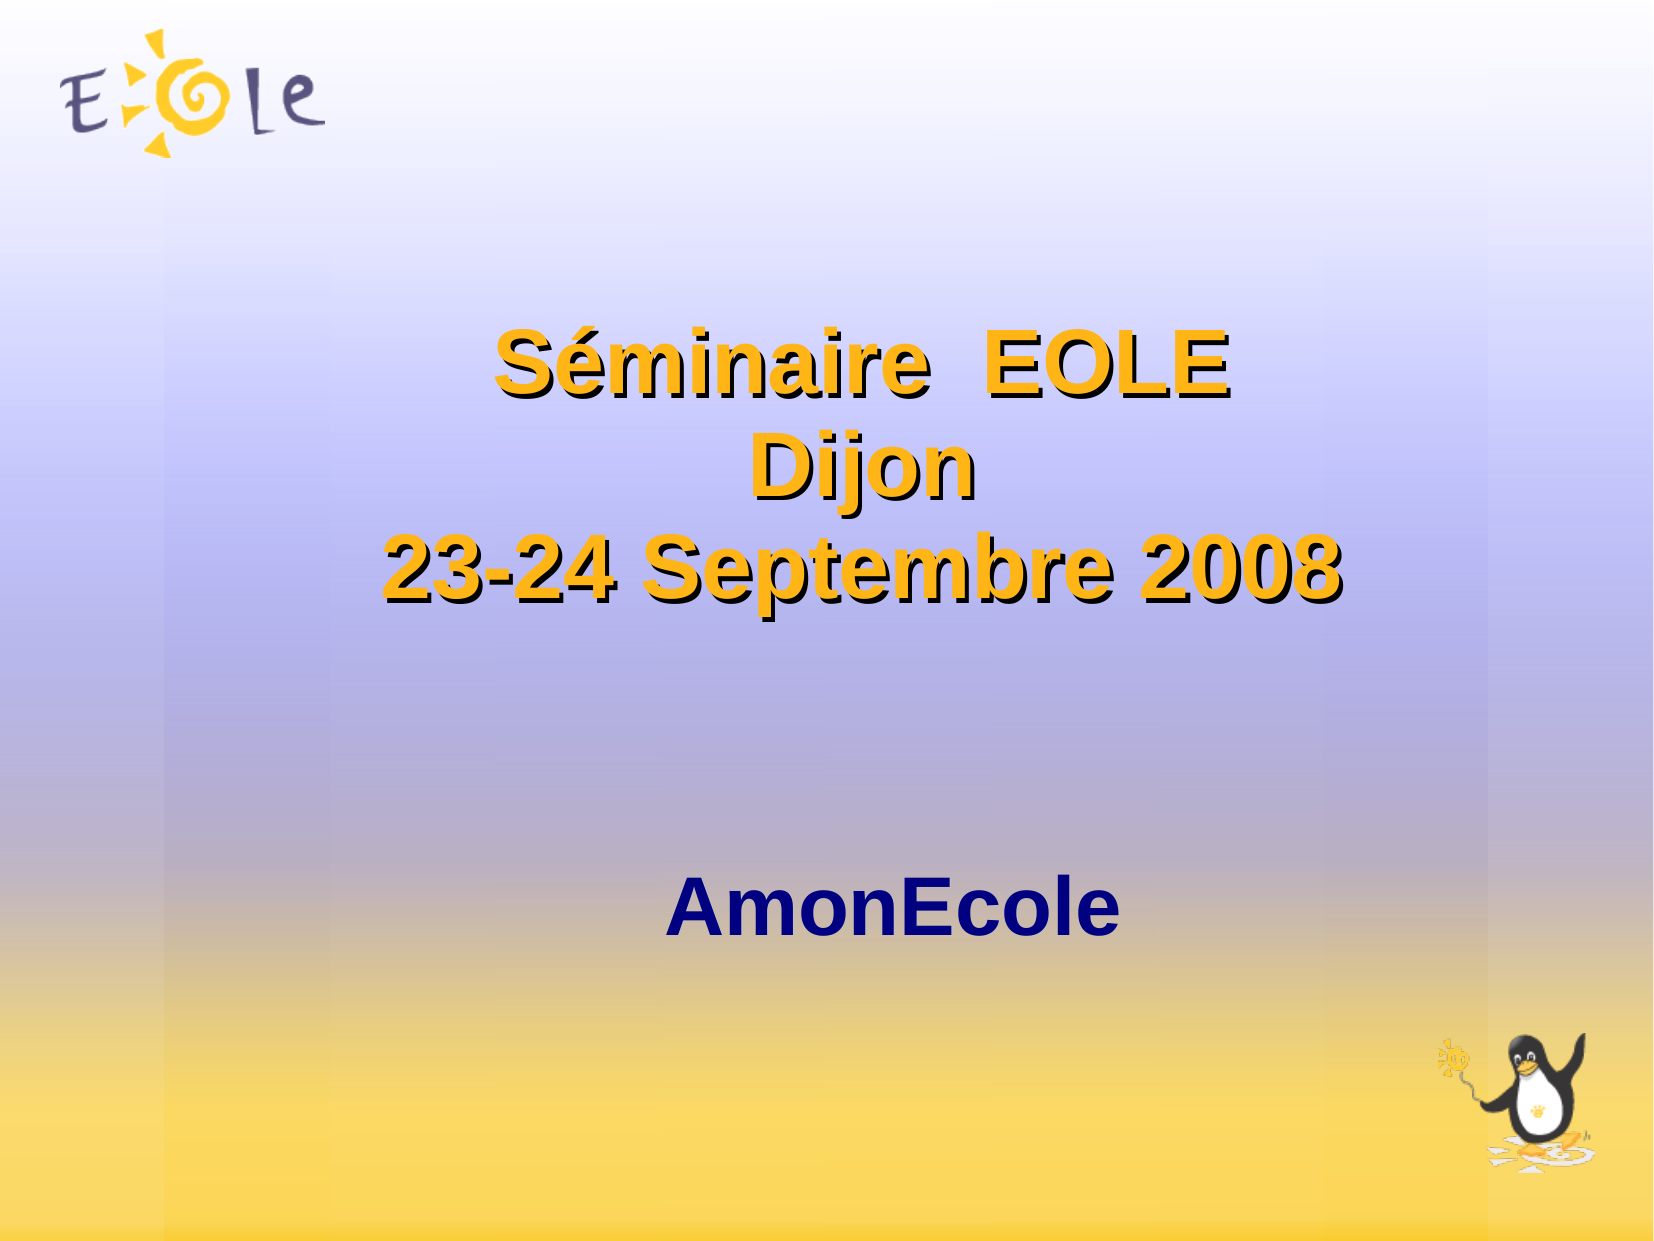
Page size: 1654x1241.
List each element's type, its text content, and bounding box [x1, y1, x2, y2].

picture [0, 0, 1654, 1241]
text_box AmonEcole [649, 852, 1138, 964]
title Séminaire EOLE Dijon 23-24 Septembre 2008 [118, 191, 1607, 739]
